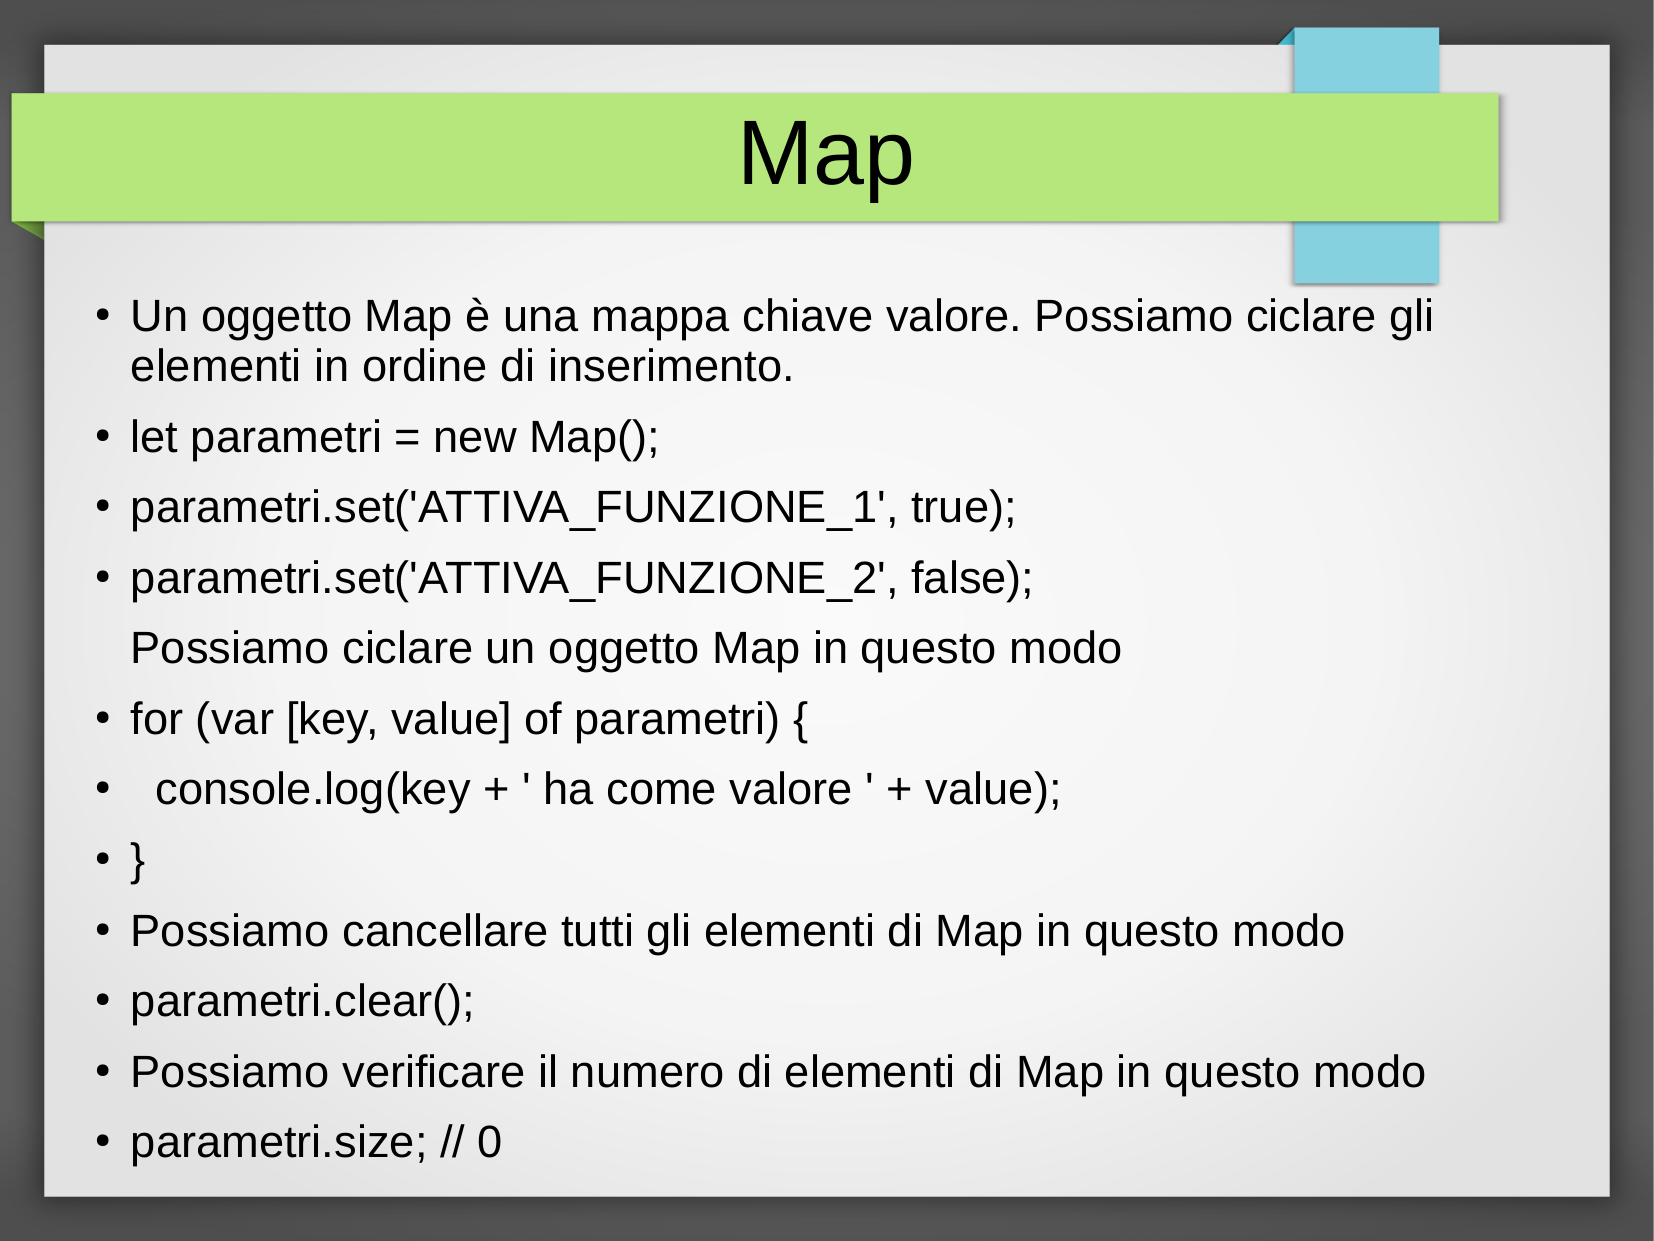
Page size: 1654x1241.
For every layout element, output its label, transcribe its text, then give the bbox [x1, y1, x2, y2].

list Un oggetto Map è una mappa chiave valore. Possiamo ciclare gli elementi in ordine di inserimento. let parametri = new Map(); parametri.set('ATTIVA_FUNZIONE_1', true); parametri.set('ATTIVA_FUNZIONE_2', false); Possiamo ciclare un oggetto Map in questo modo for (var [key, value] of parametri) { console.log(key + ' ha come valore ' + value); } Possiamo cancellare tutti gli elementi di Map in questo modo parametri.clear(); Possiamo verificare il numero di elementi di Map in questo modo parametri.size; // 0 [82, 290, 1571, 1182]
picture [0, 0, 1654, 1241]
title Map [82, 49, 1571, 257]
